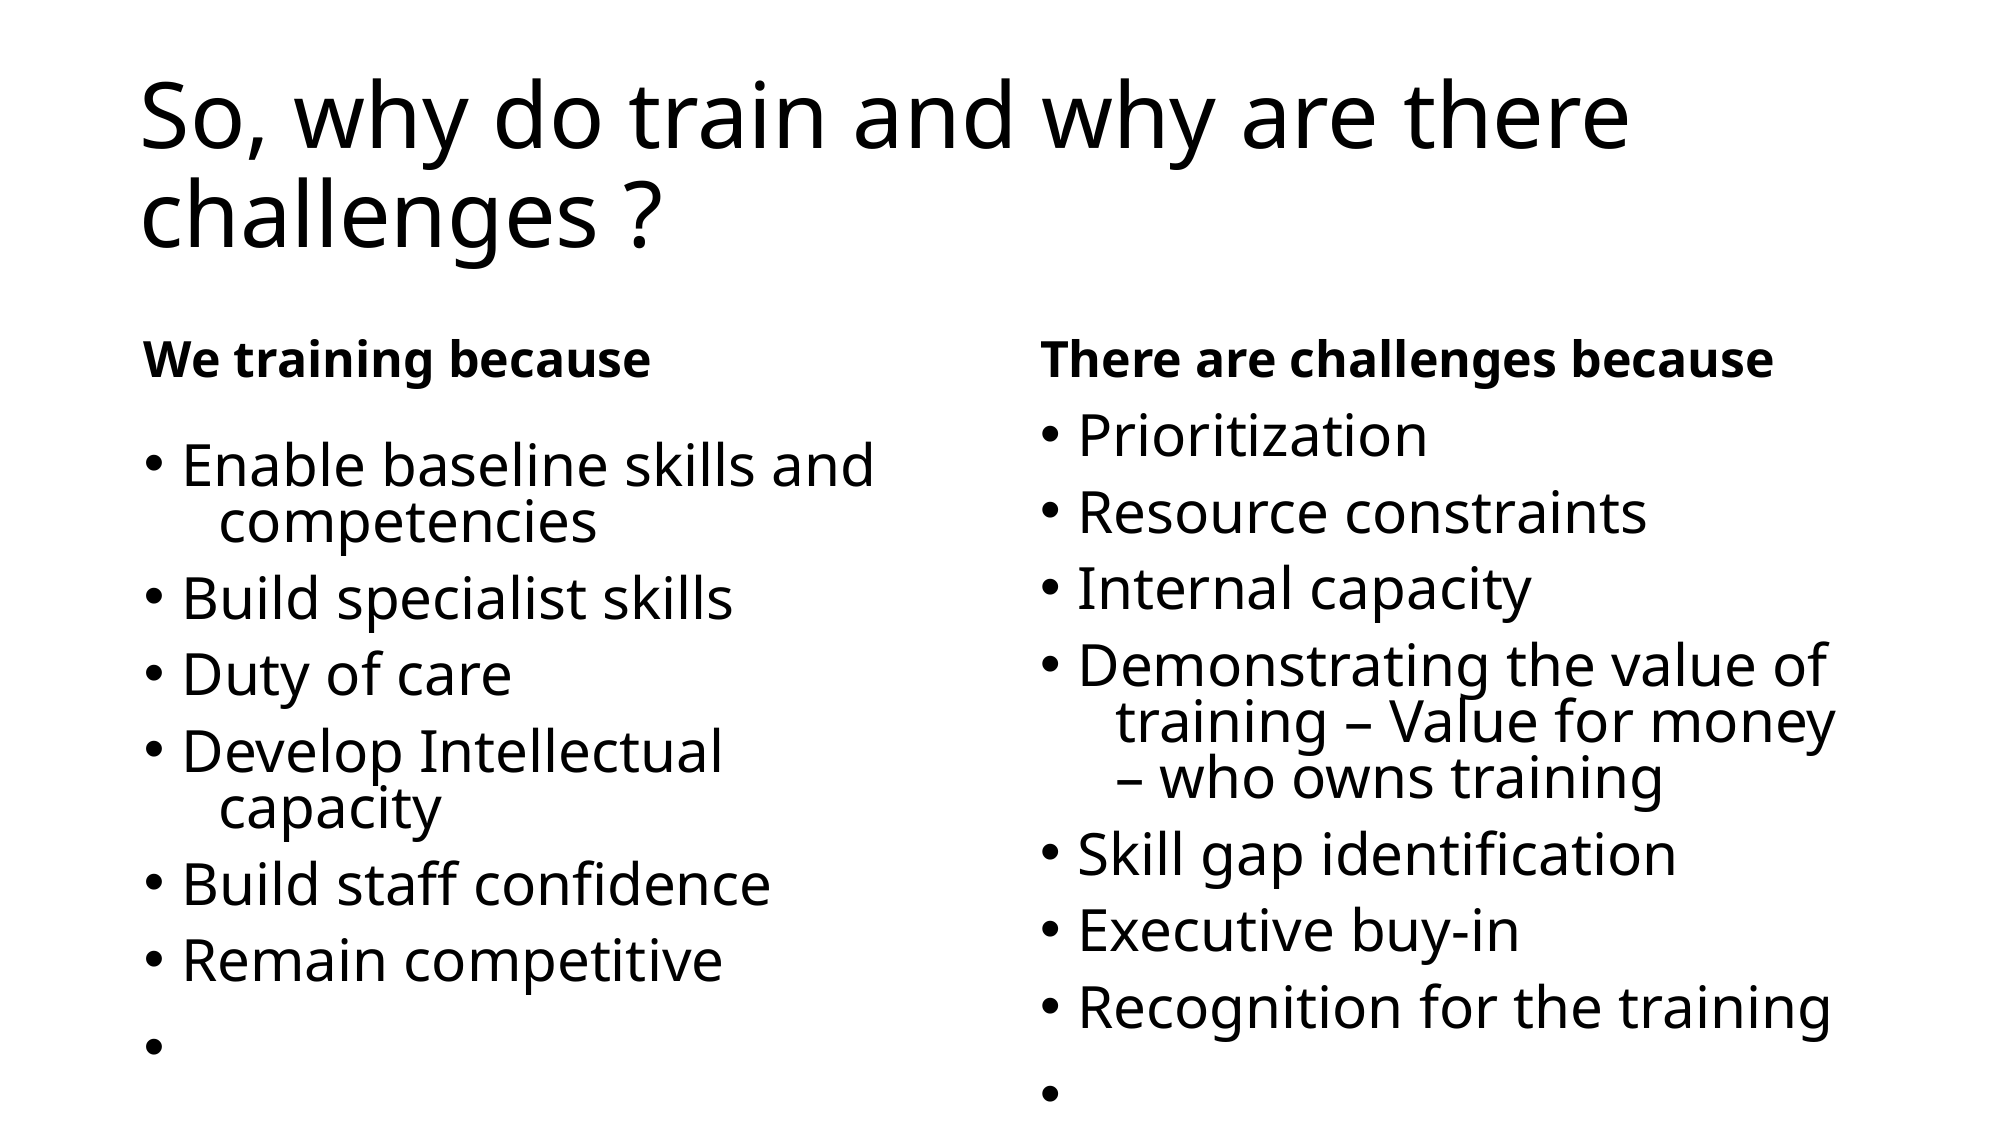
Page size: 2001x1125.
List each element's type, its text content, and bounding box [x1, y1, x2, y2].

list We training because [128, 260, 976, 397]
list Enable baseline skills and competencies Build specialist skills Duty of care Develop Intellectual capacity Build staff confidence Remain competitive [128, 434, 976, 1039]
title So, why do train and why are there challenges ? [124, 59, 1955, 278]
list Prioritization Resource constraints Internal capacity Demonstrating the value of training – Value for money – who owns training Skill gap identification Executive buy-in Recognition for the training [1025, 404, 1876, 1069]
list There are challenges because [1025, 260, 1876, 397]
